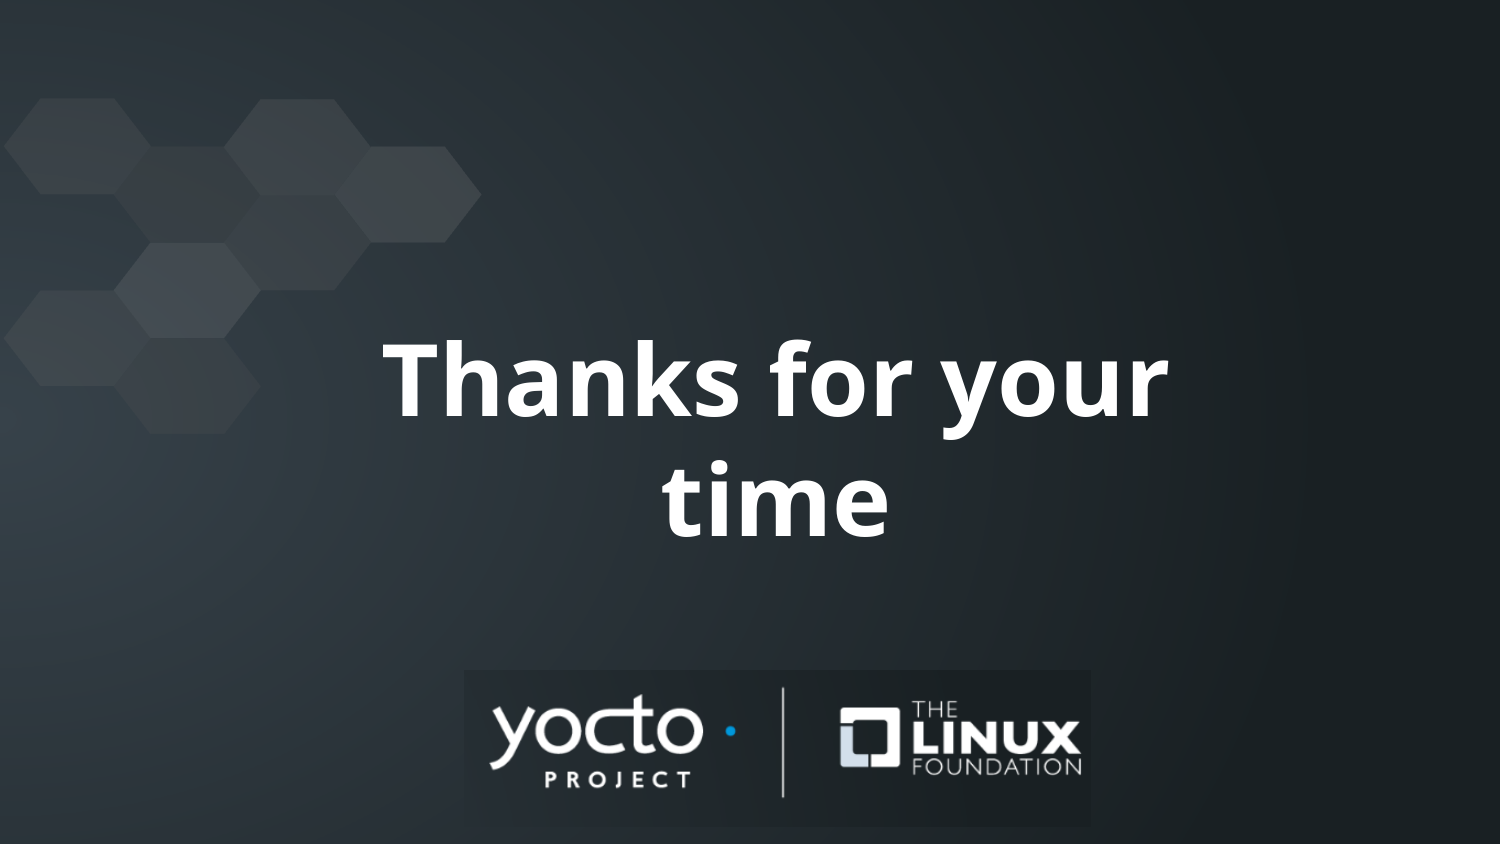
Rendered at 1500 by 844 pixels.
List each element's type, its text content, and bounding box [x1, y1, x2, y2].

picture [0, 0, 1500, 844]
title Thanks for your time [307, 316, 1246, 527]
